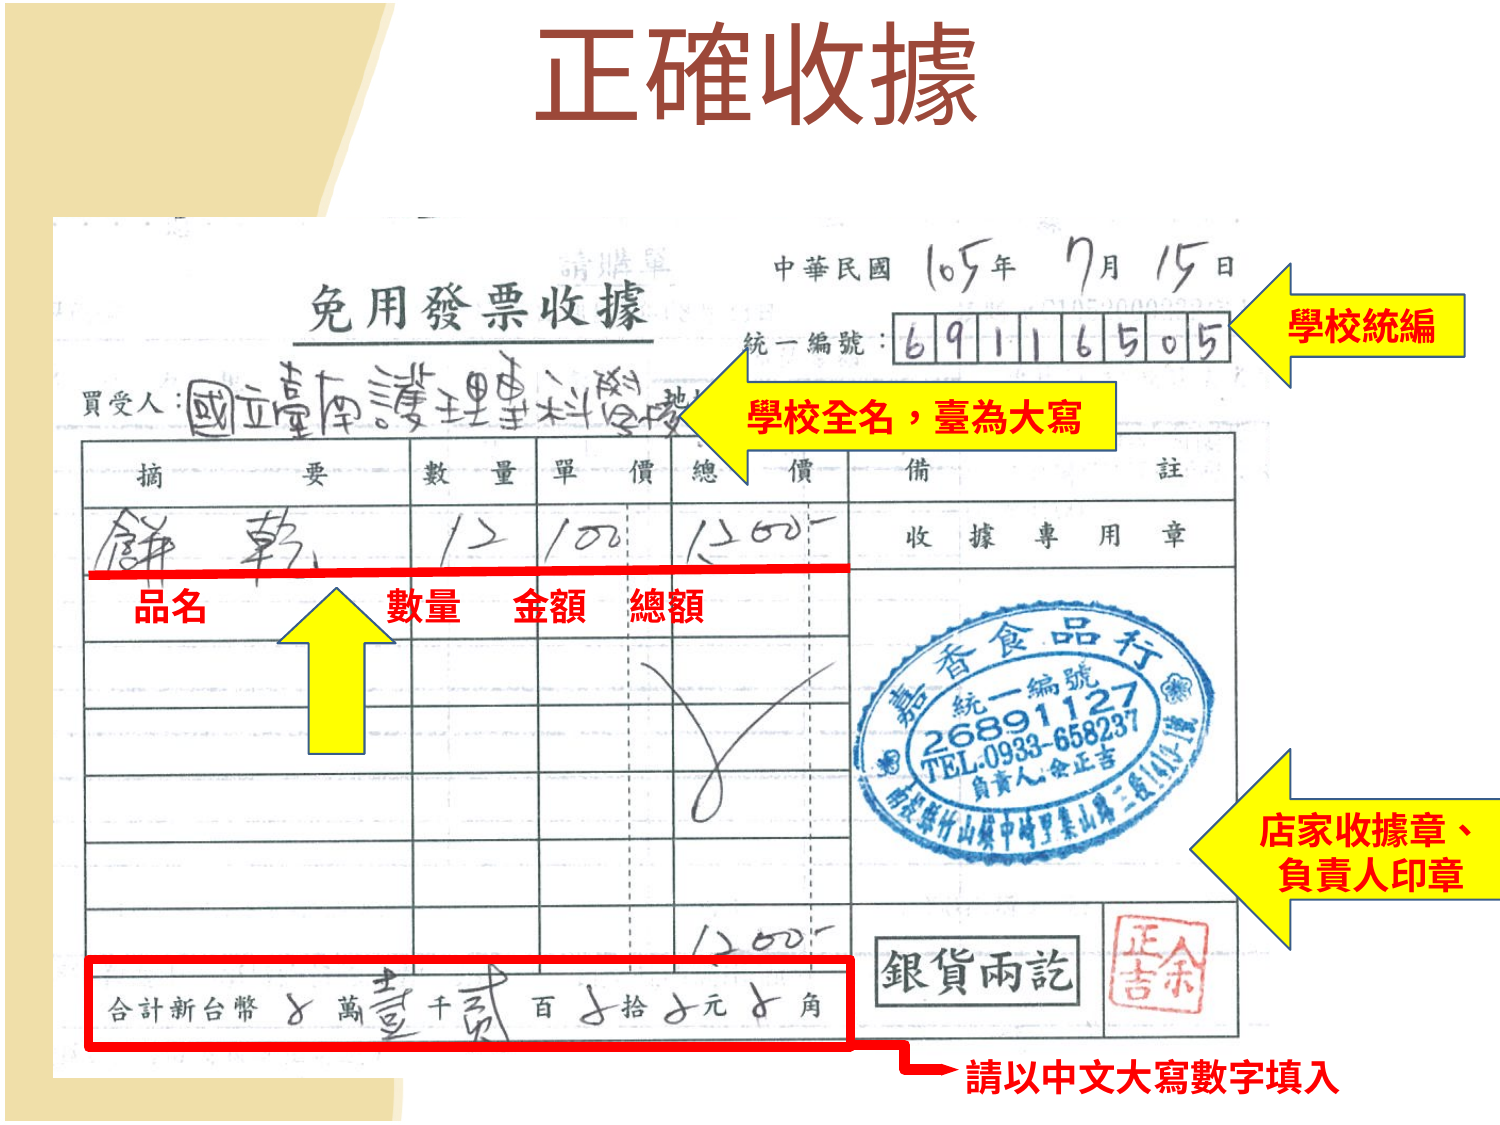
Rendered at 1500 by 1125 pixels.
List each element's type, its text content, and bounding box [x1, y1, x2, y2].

title 正確收據 [147, 0, 1365, 166]
text_box 店家收據章、負責人印章 [1189, 748, 1500, 950]
text_box [277, 636, 396, 754]
text_box 學校全名，臺為大寫 [679, 347, 1117, 485]
text_box 品名 數量 金額 總額 [118, 575, 821, 636]
picture [93, 964, 846, 1042]
picture [53, 217, 1270, 1078]
text_box 請以中文大寫數字填入 [950, 1046, 1364, 1108]
text_box 學校統編 [1228, 263, 1465, 388]
